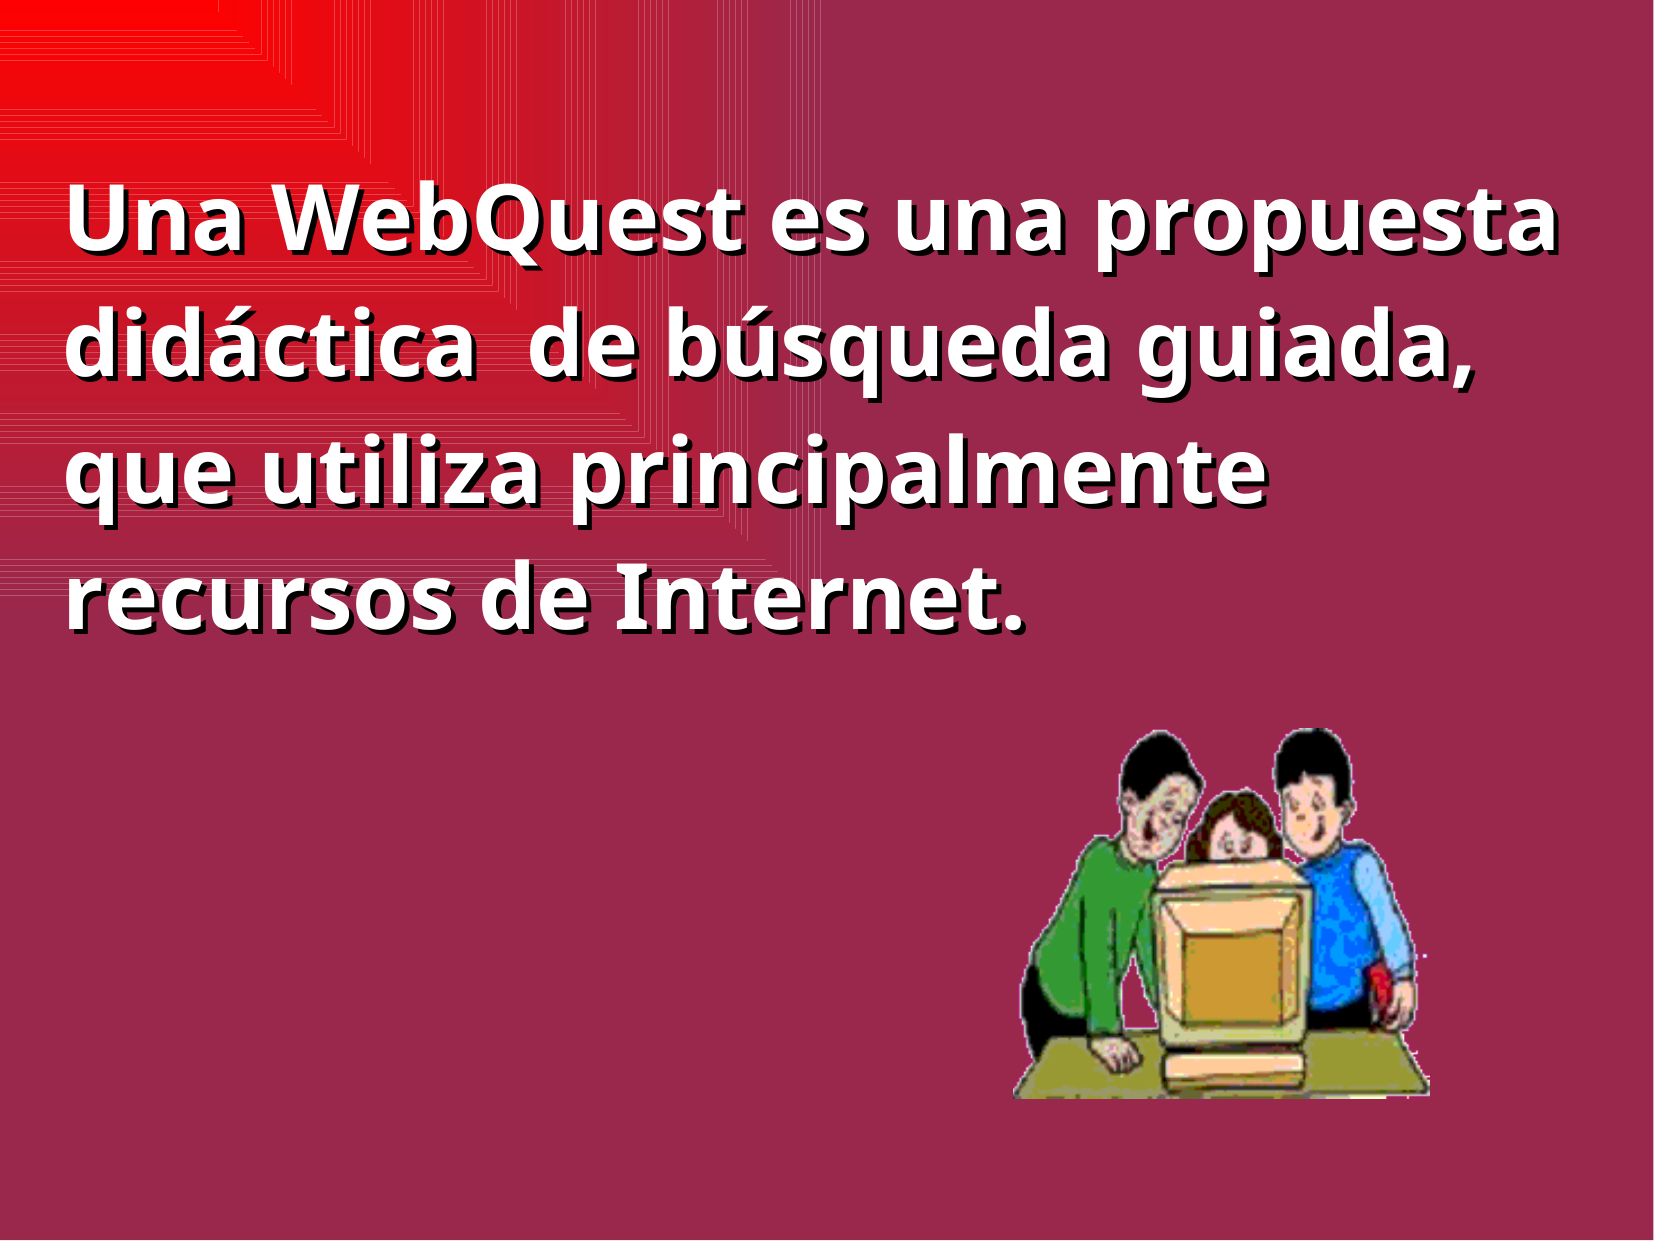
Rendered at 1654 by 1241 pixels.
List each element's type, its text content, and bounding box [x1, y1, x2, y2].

text_box Una WebQuest es una propuesta didáctica de búsqueda guiada, que utiliza principalmente recursos de Internet. [62, 151, 1563, 657]
picture [1013, 728, 1430, 1099]
